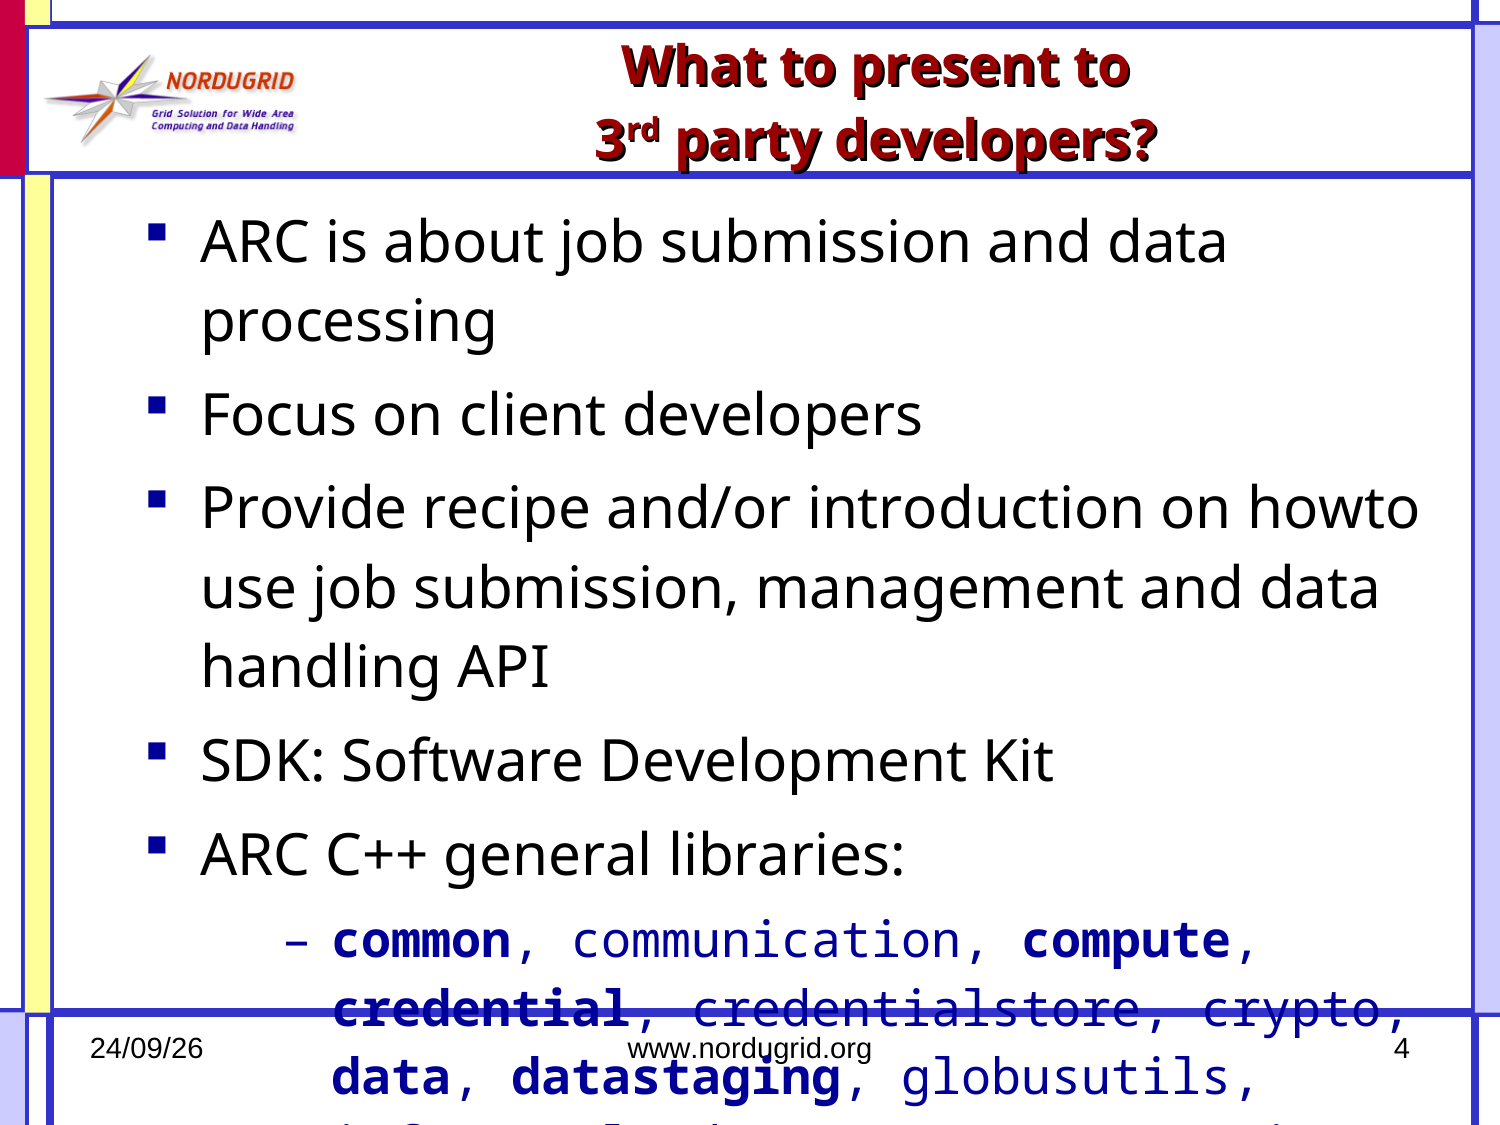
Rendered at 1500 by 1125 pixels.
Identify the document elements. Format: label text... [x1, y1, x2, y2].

picture [40, 49, 301, 148]
list ARC is about job submission and data processing Focus on client developers Provide recipe and/or introduction on howto use job submission, management and data handling API SDK: Software Development Kit ARC C++ general libraries: common, communication, compute, credential, credentialstore, crypto, data, datastaging, globusutils, infosys, loader, message, security, ws, ws-security, xmlsec [87, 200, 1426, 997]
title What to present to 3rd party developers? [324, 17, 1428, 183]
